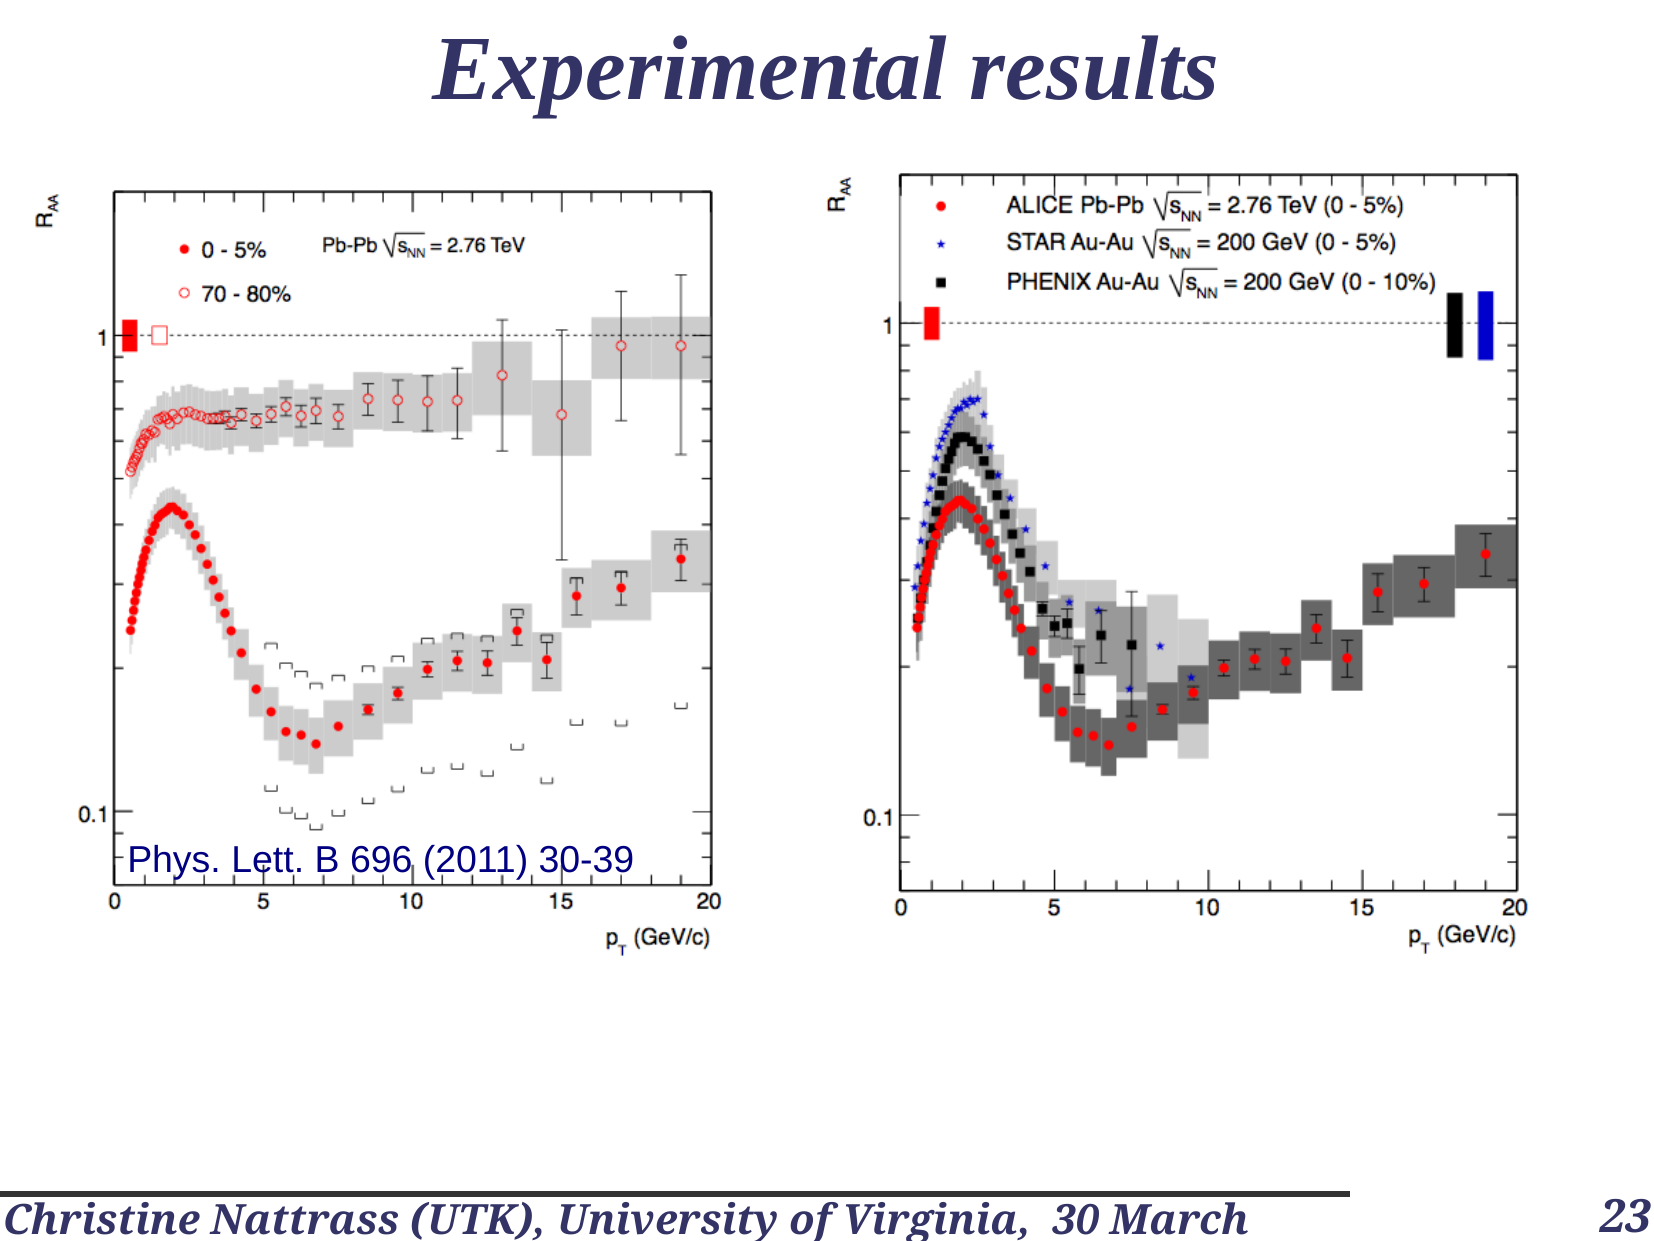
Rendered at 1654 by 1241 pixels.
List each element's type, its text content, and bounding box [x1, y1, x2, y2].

picture [0, 145, 761, 971]
picture [801, 145, 1563, 971]
text_box Phys. Lett. B 696 (2011) 30-39 [112, 830, 650, 888]
title Experimental results [82, 3, 1571, 135]
